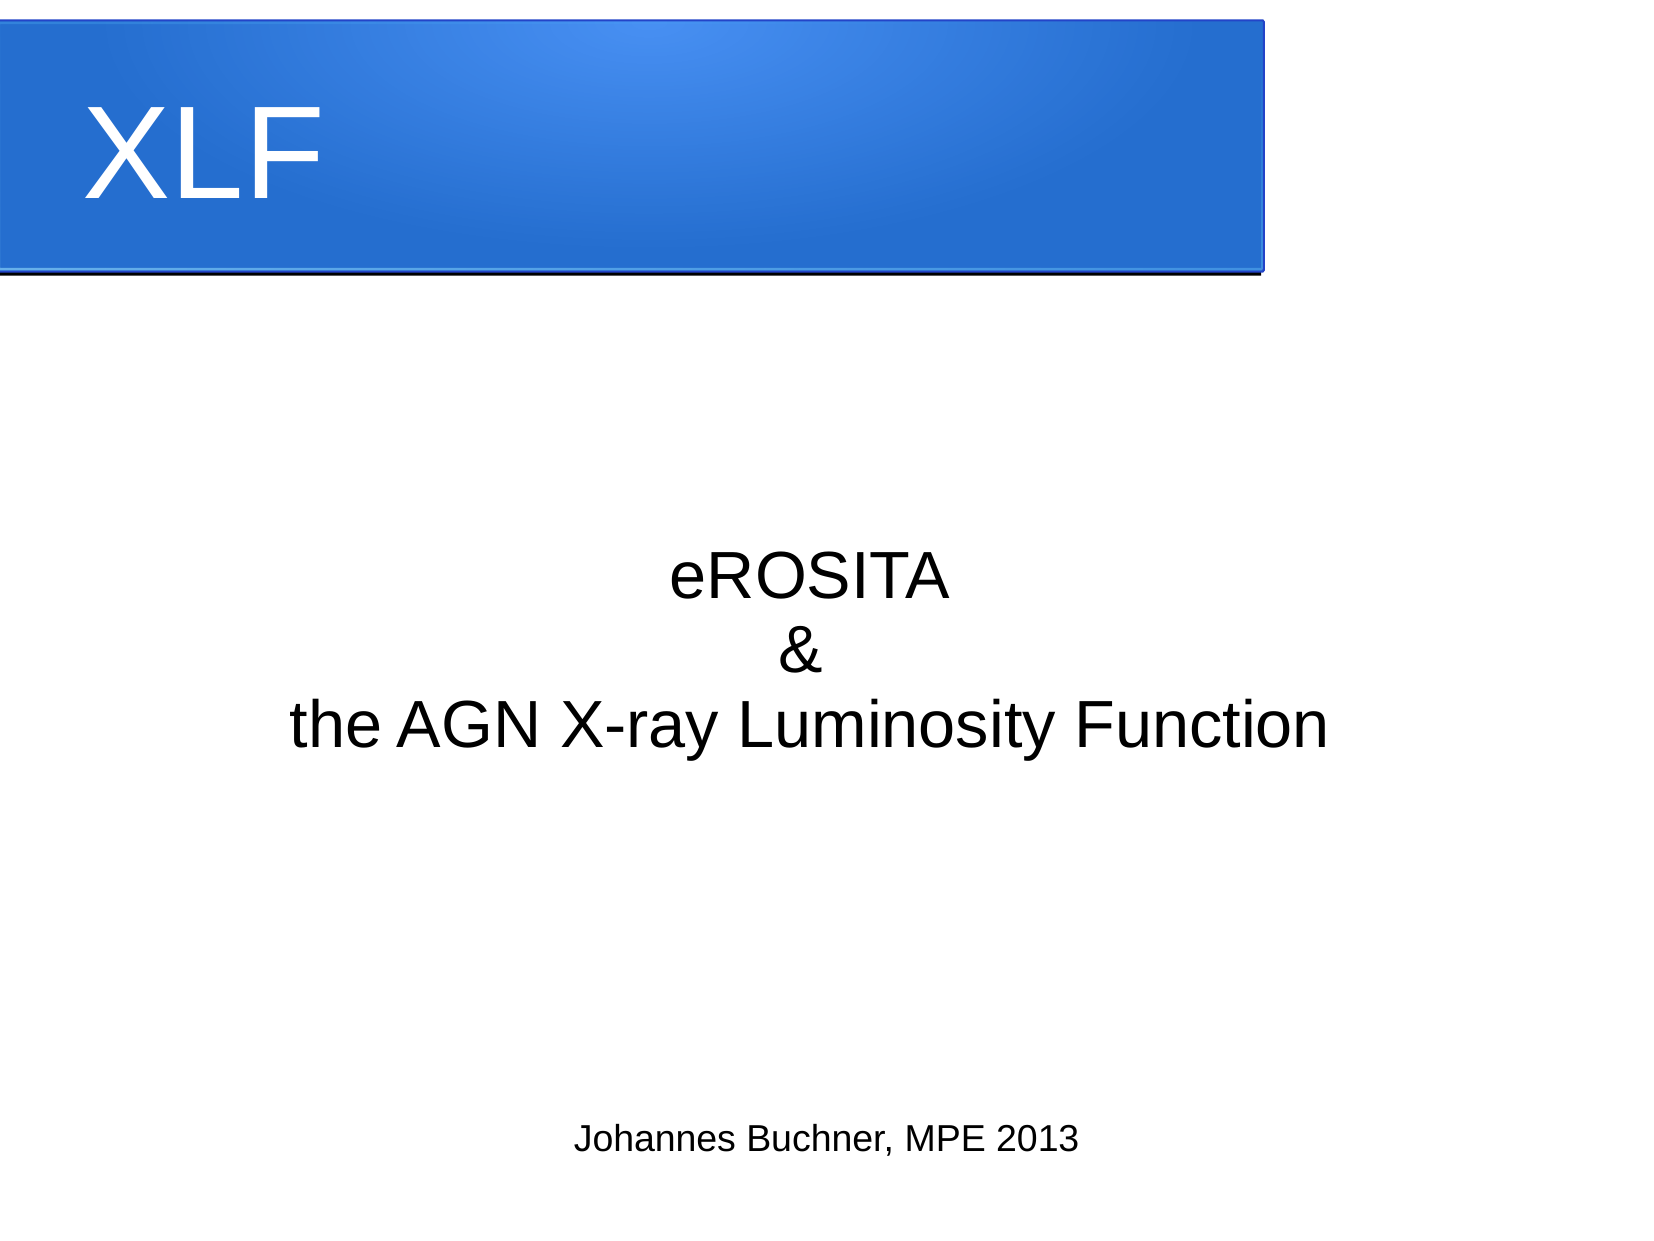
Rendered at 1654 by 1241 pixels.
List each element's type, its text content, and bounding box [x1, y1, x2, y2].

text_box Johannes Buchner, MPE 2013 [0, 1110, 1654, 1167]
subtitle eROSITA & the AGN X-ray Luminosity Function [82, 290, 1538, 1010]
title XLF [82, 49, 1250, 257]
